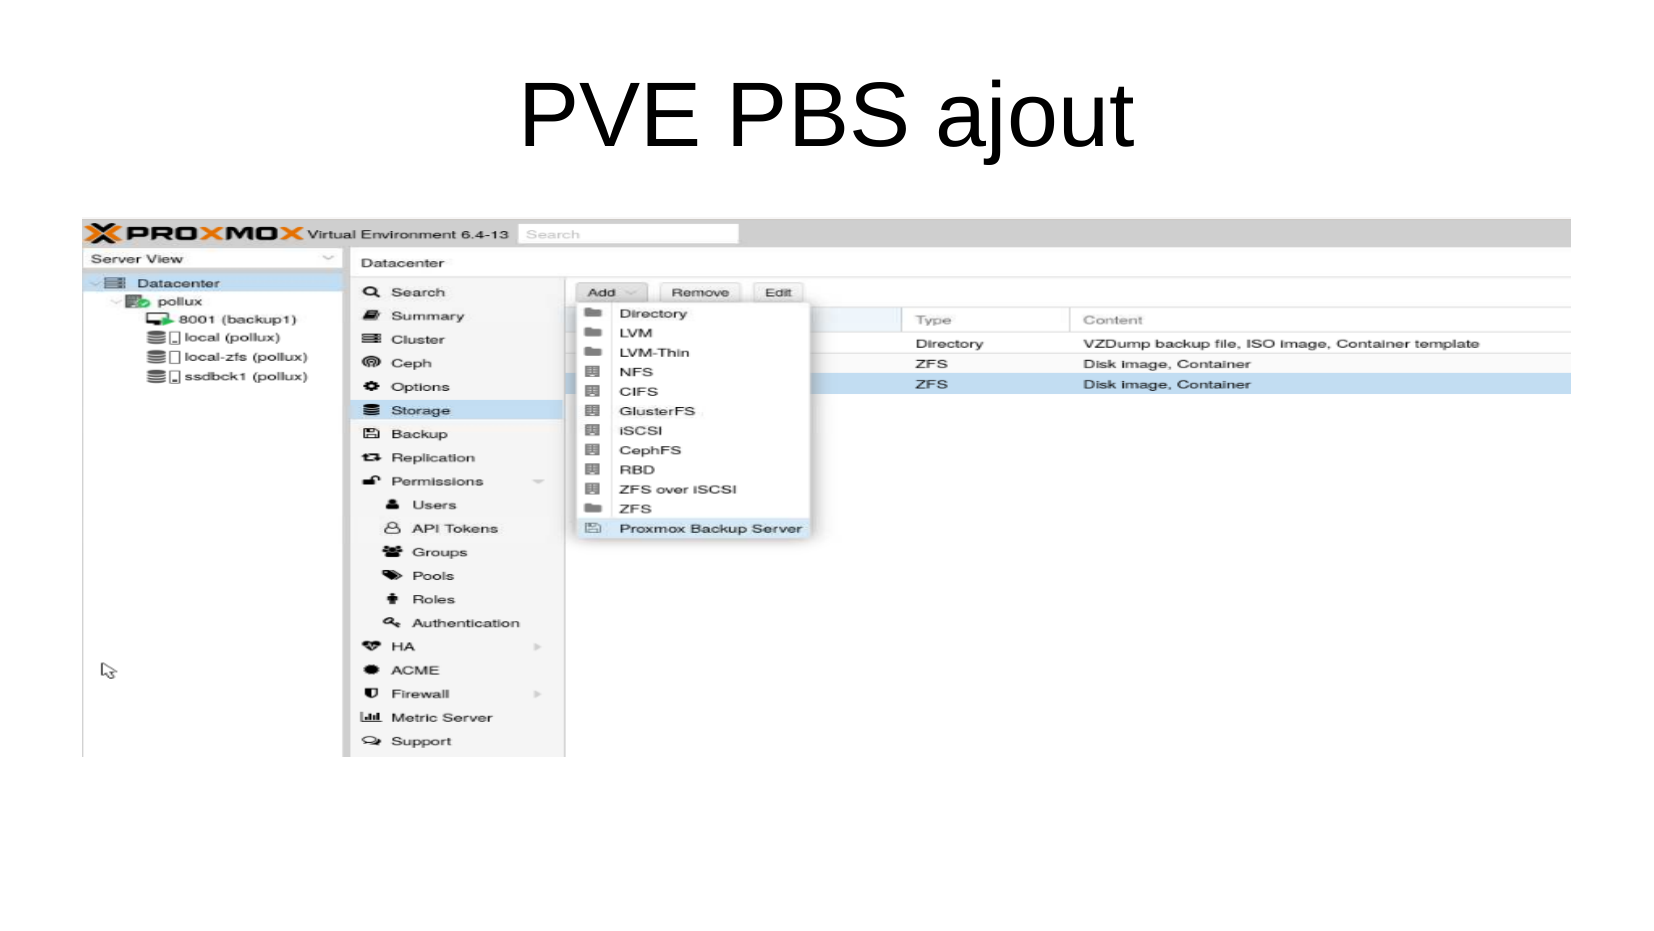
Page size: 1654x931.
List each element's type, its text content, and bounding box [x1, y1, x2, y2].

picture [82, 217, 1571, 758]
title PVE PBS ajout [82, 37, 1571, 193]
